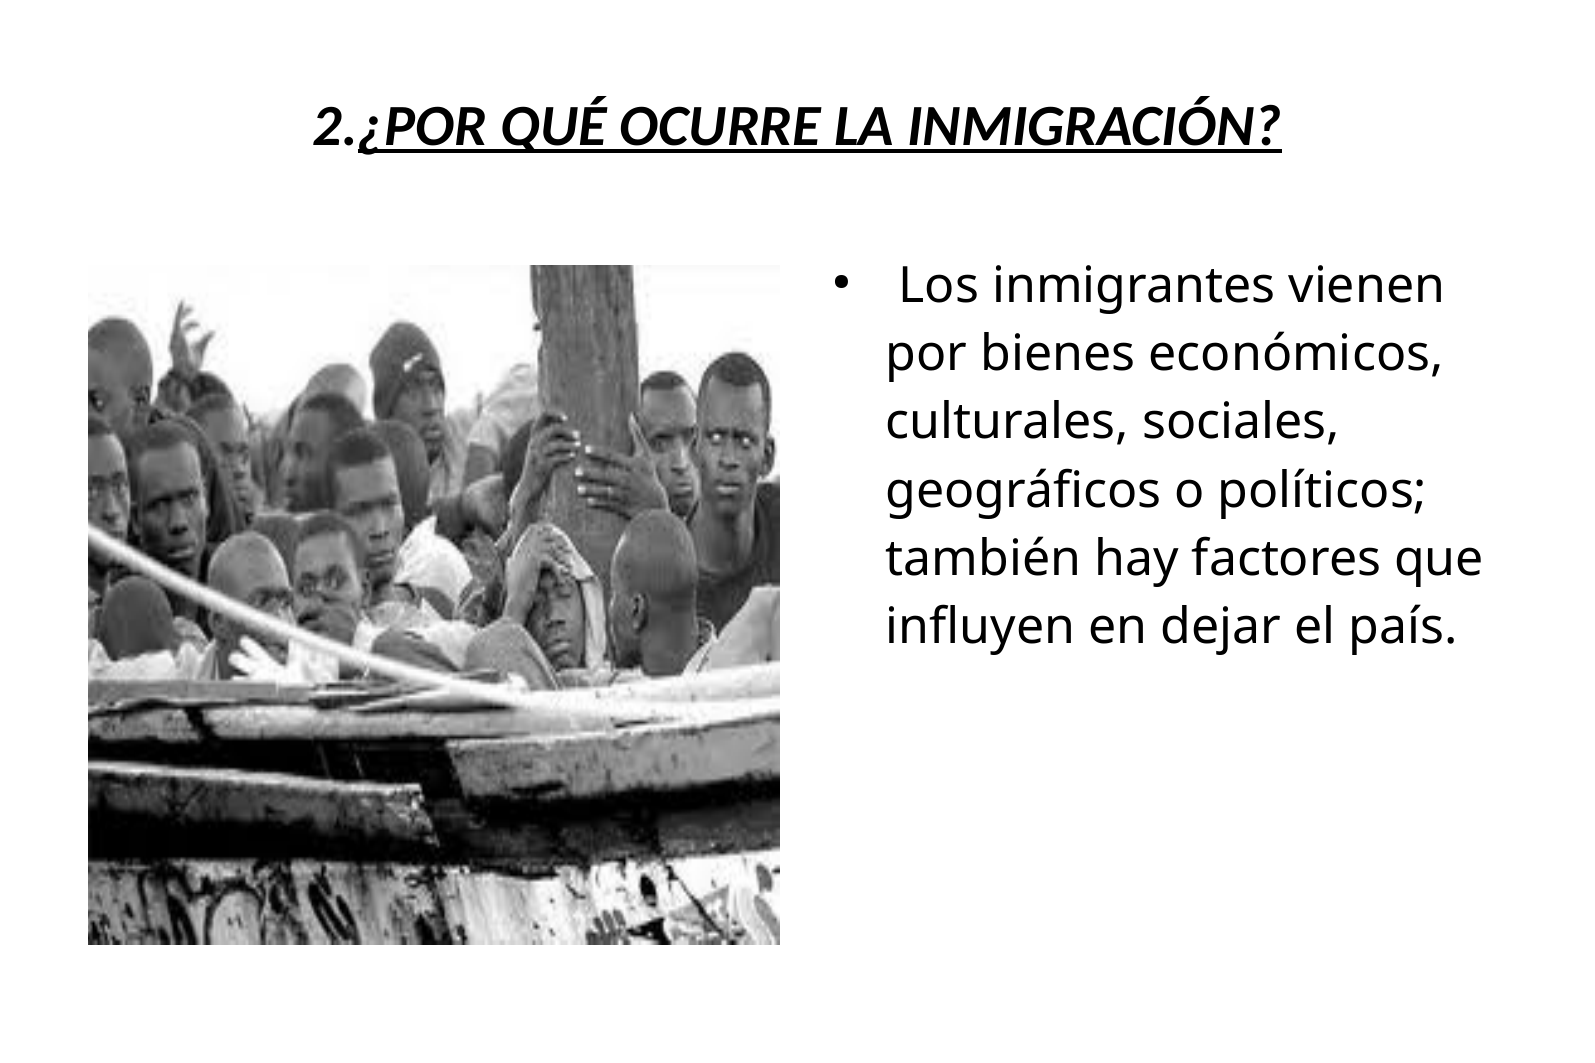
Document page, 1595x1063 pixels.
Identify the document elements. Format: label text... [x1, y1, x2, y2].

title 2.¿POR QUÉ OCURRE LA INMIGRACIÓN? [79, 49, 1515, 213]
picture [88, 265, 780, 945]
list Los inmigrantes vienen por bienes económicos, culturales, sociales, geográficos o políticos; también hay factores que influyen en dejar el país. [814, 248, 1516, 951]
